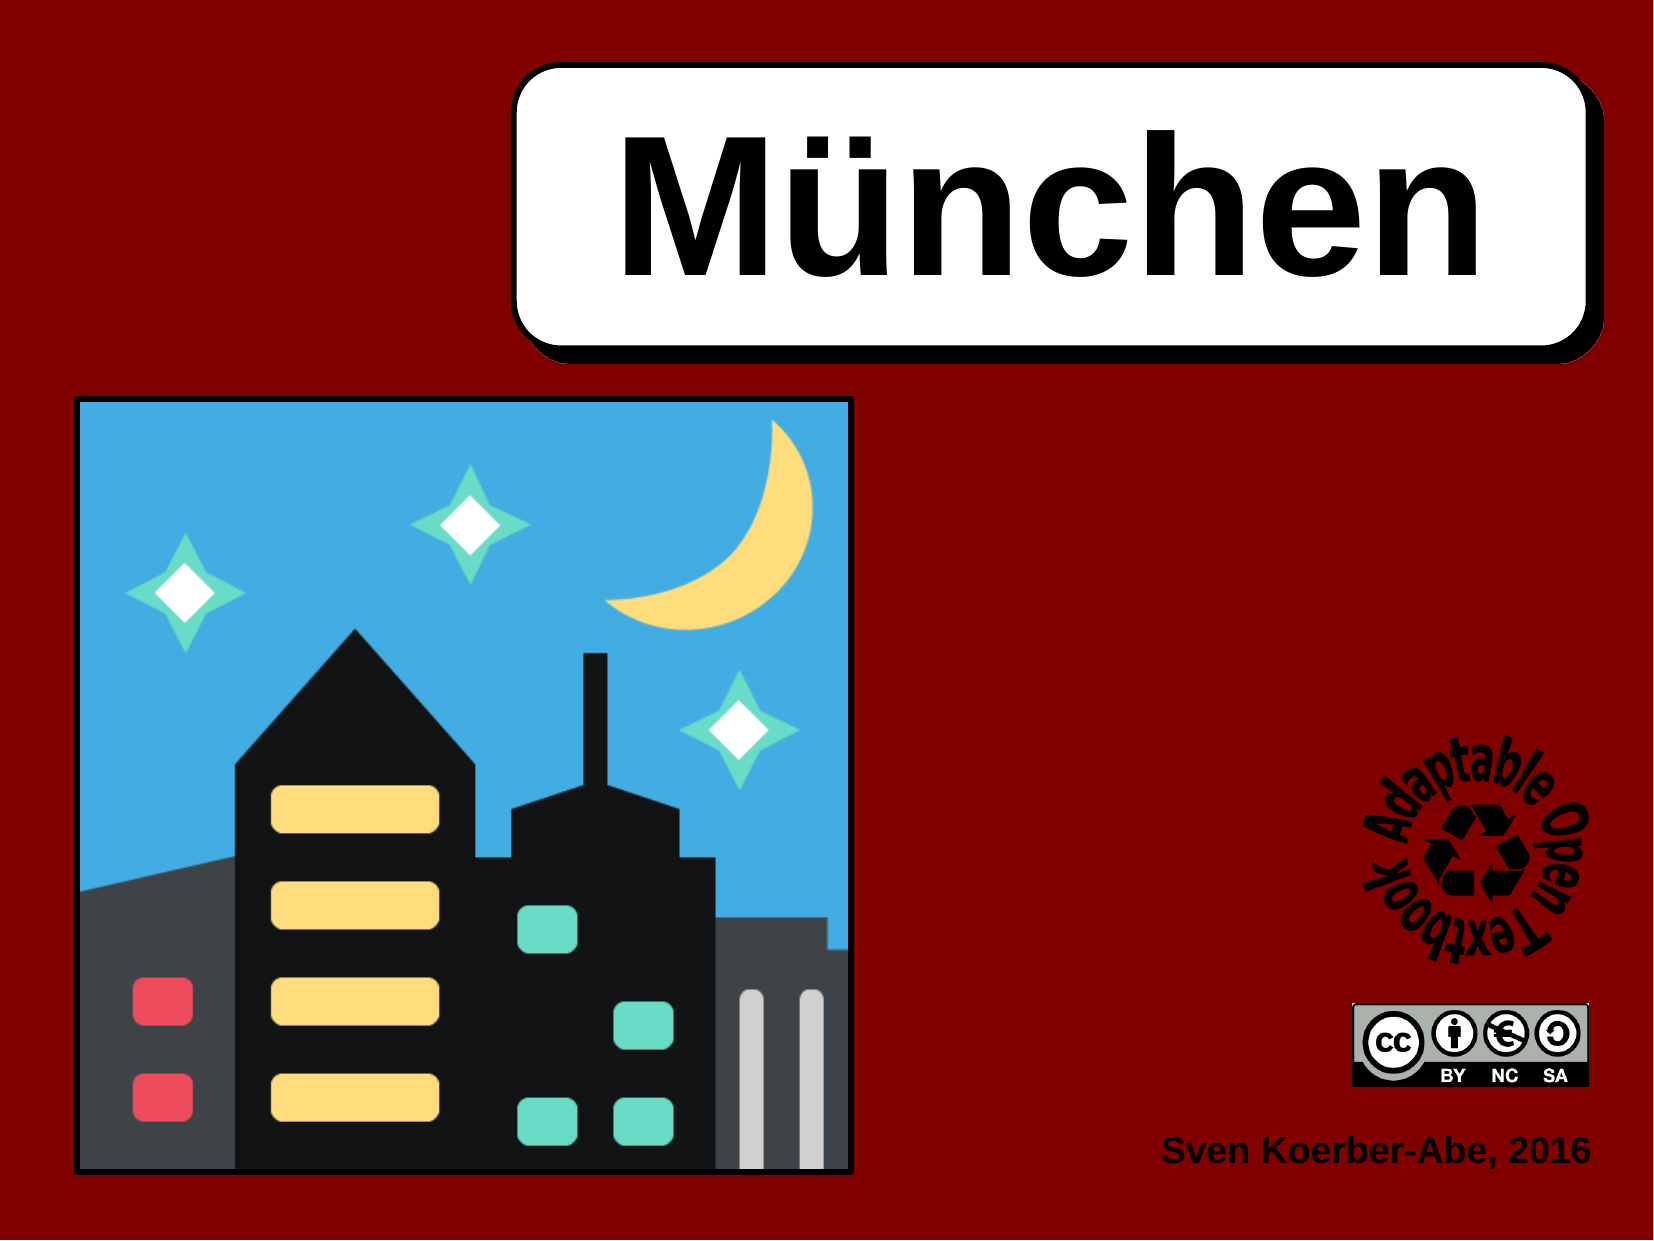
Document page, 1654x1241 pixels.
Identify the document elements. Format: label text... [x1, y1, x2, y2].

text_box Sven Koerber-Abe, 2016 [1098, 1122, 1607, 1182]
picture [79, 401, 848, 1170]
picture [1358, 732, 1595, 969]
text_box München [513, 64, 1589, 349]
picture [1352, 1003, 1589, 1087]
